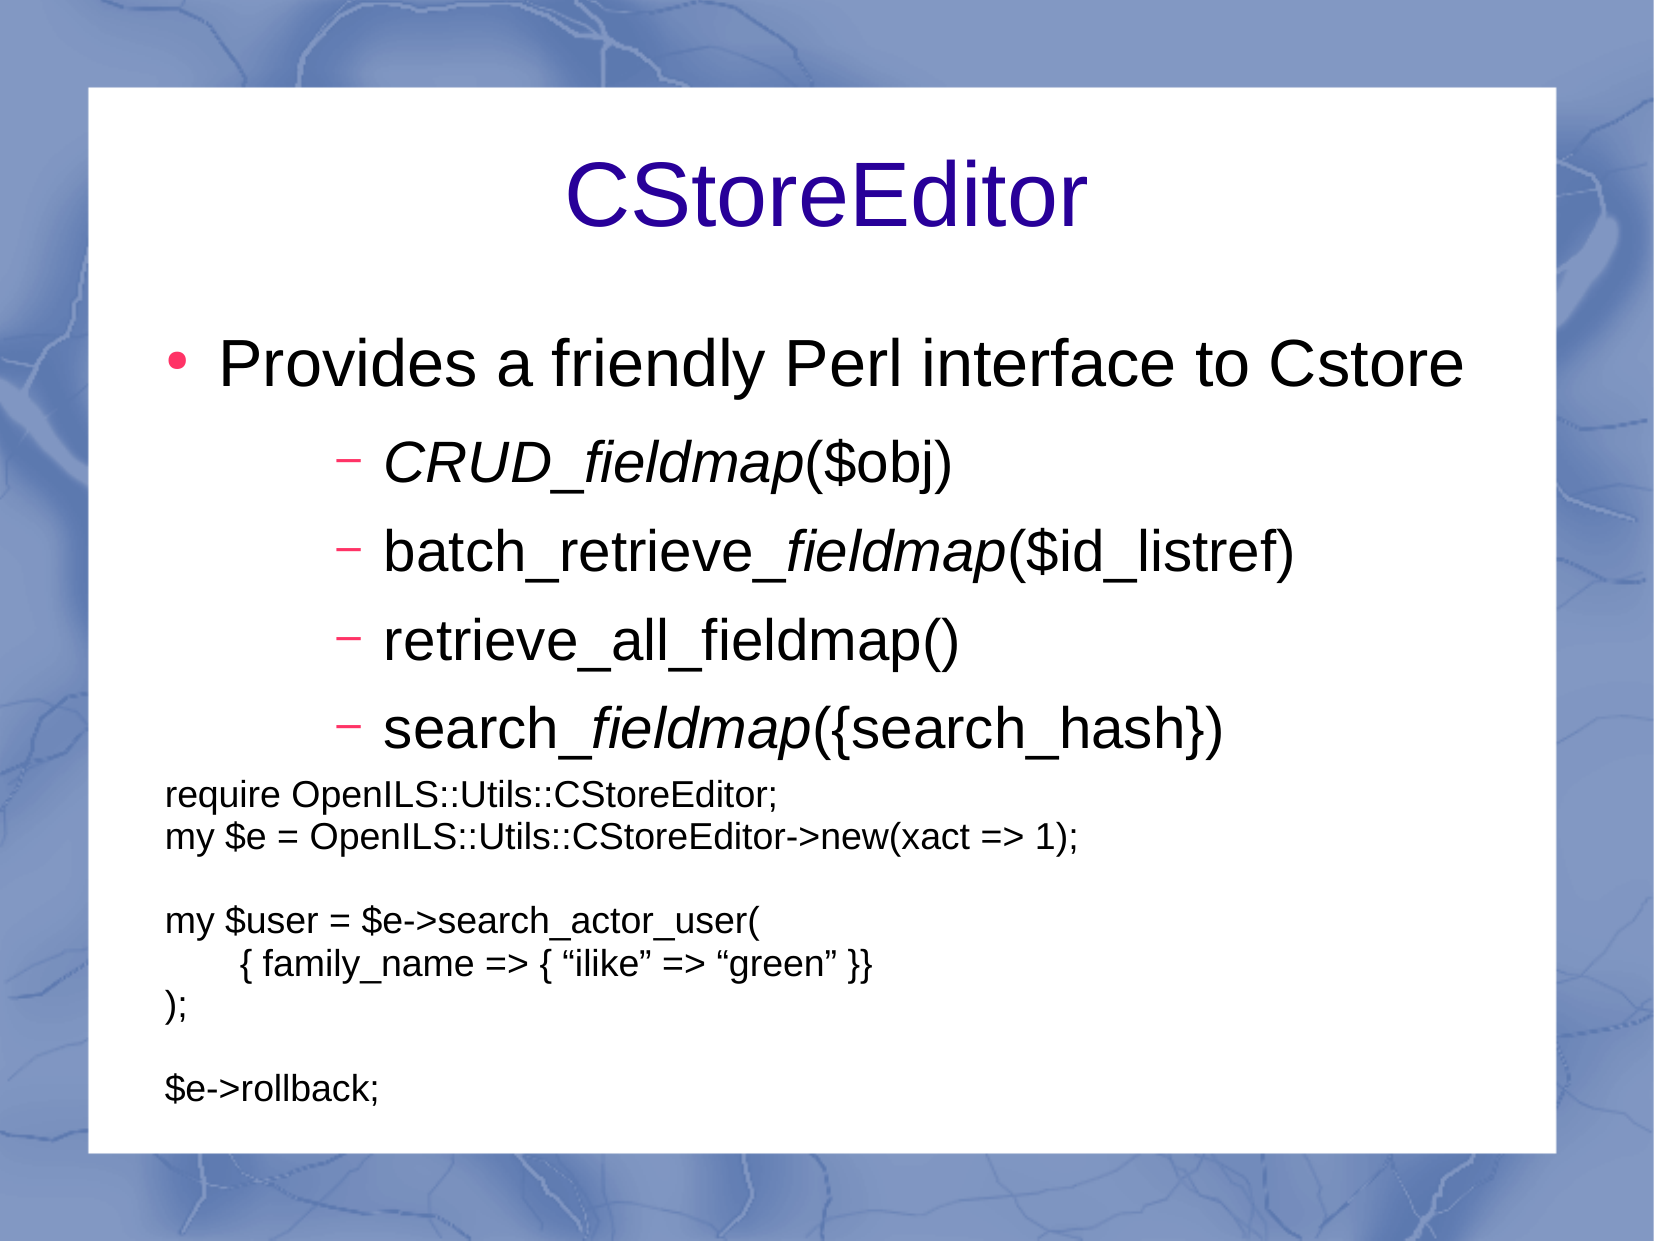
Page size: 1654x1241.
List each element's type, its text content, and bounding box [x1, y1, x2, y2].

text_box require OpenILS::Utils::CStoreEditor; my $e = OpenILS::Utils::CStoreEditor->new(xact => 1); my $user = $e->search_actor_user( { family_name => { “ilike” => “green” }} ); $e->rollback; [150, 766, 1463, 1118]
title CStoreEditor [118, 98, 1536, 291]
list Provides a friendly Perl interface to Cstore CRUD_fieldmap($obj) batch_retrieve_fieldmap($id_listref) retrieve_all_fieldmap() search_fieldmap({search_hash}) [147, 325, 1506, 938]
picture [0, 0, 1654, 1241]
